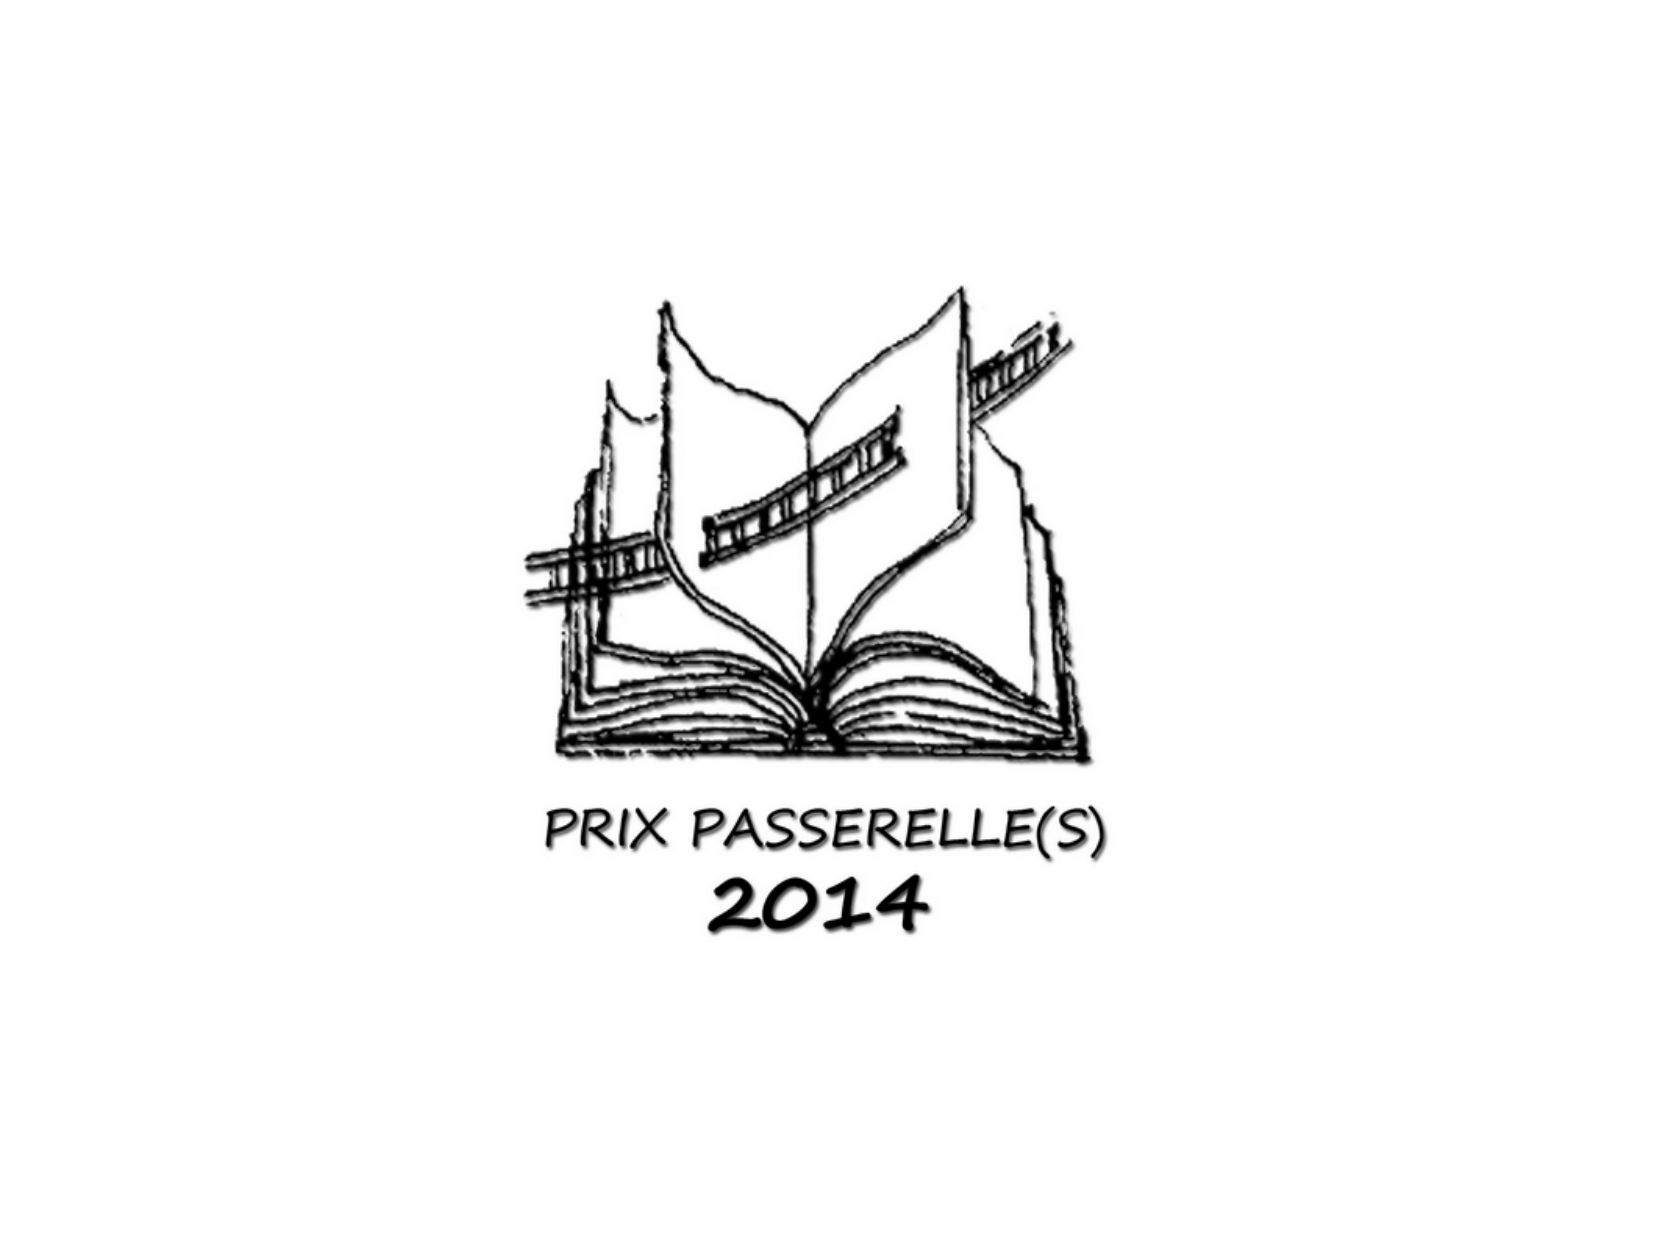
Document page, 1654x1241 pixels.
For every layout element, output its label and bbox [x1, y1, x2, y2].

picture [514, 267, 1139, 971]
